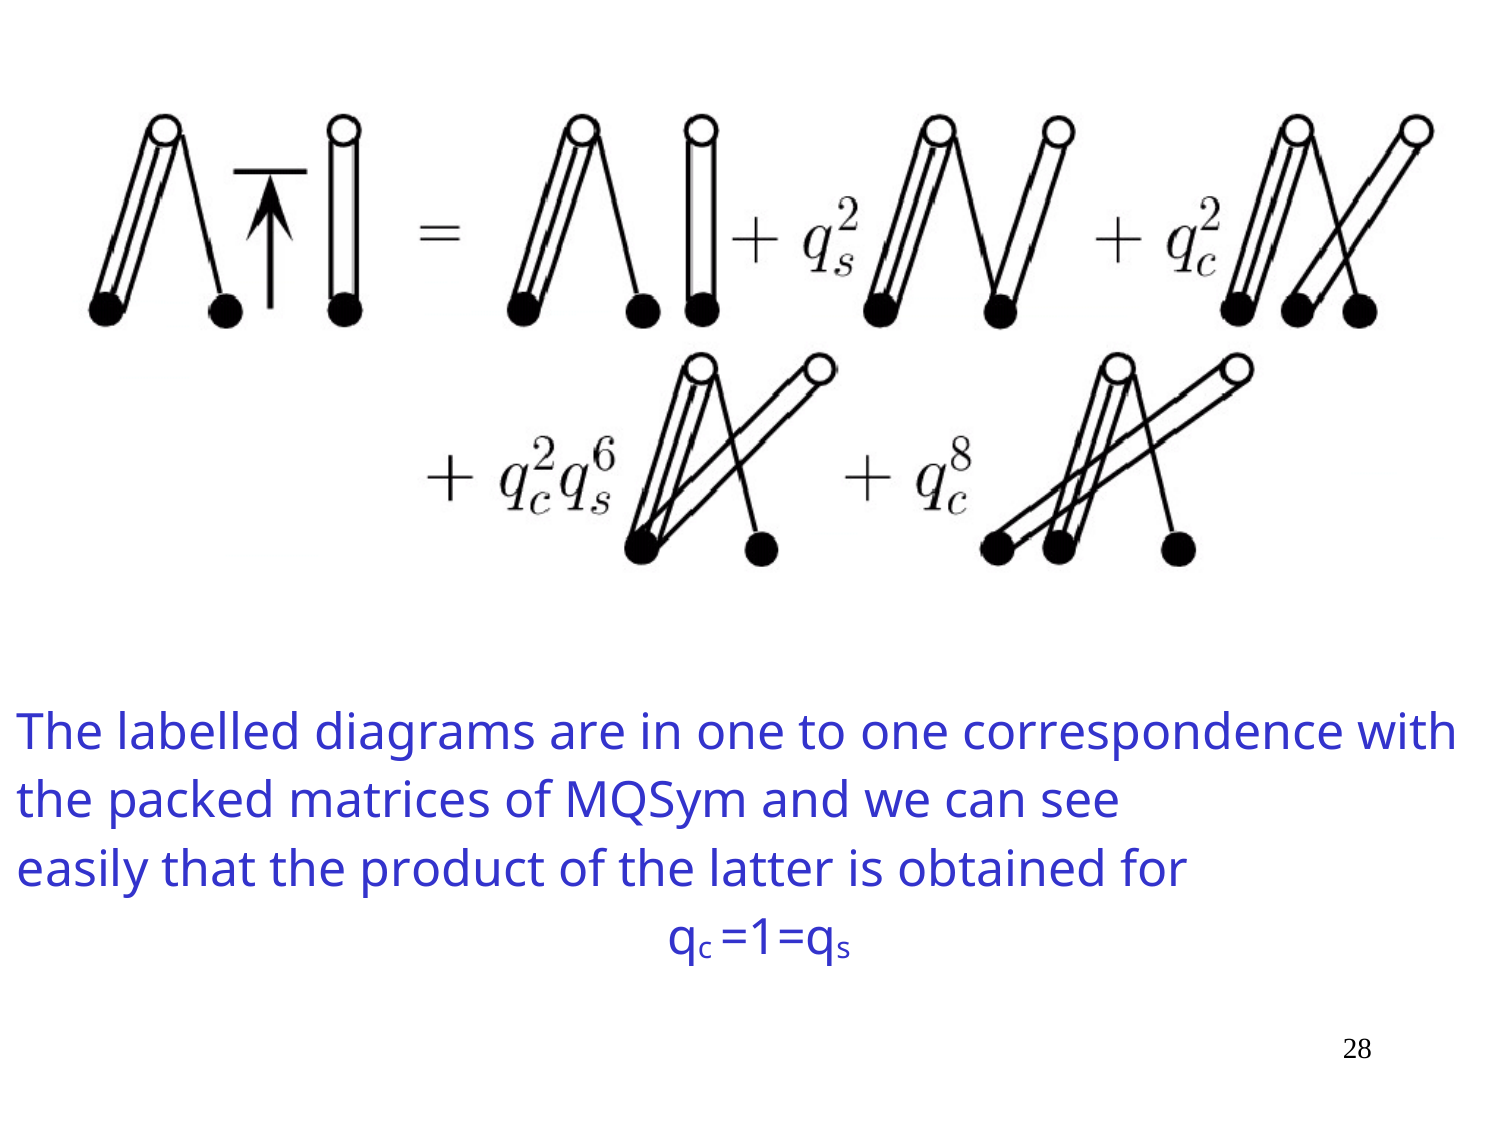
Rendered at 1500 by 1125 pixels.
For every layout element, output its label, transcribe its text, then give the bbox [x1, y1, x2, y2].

text_box The labelled diagrams are in one to one correspondence with the packed matrices of MQSym and we can see easily that the product of the latter is obtained for qc =1=qs [2, 688, 1500, 1005]
picture [3, 6, 1500, 625]
